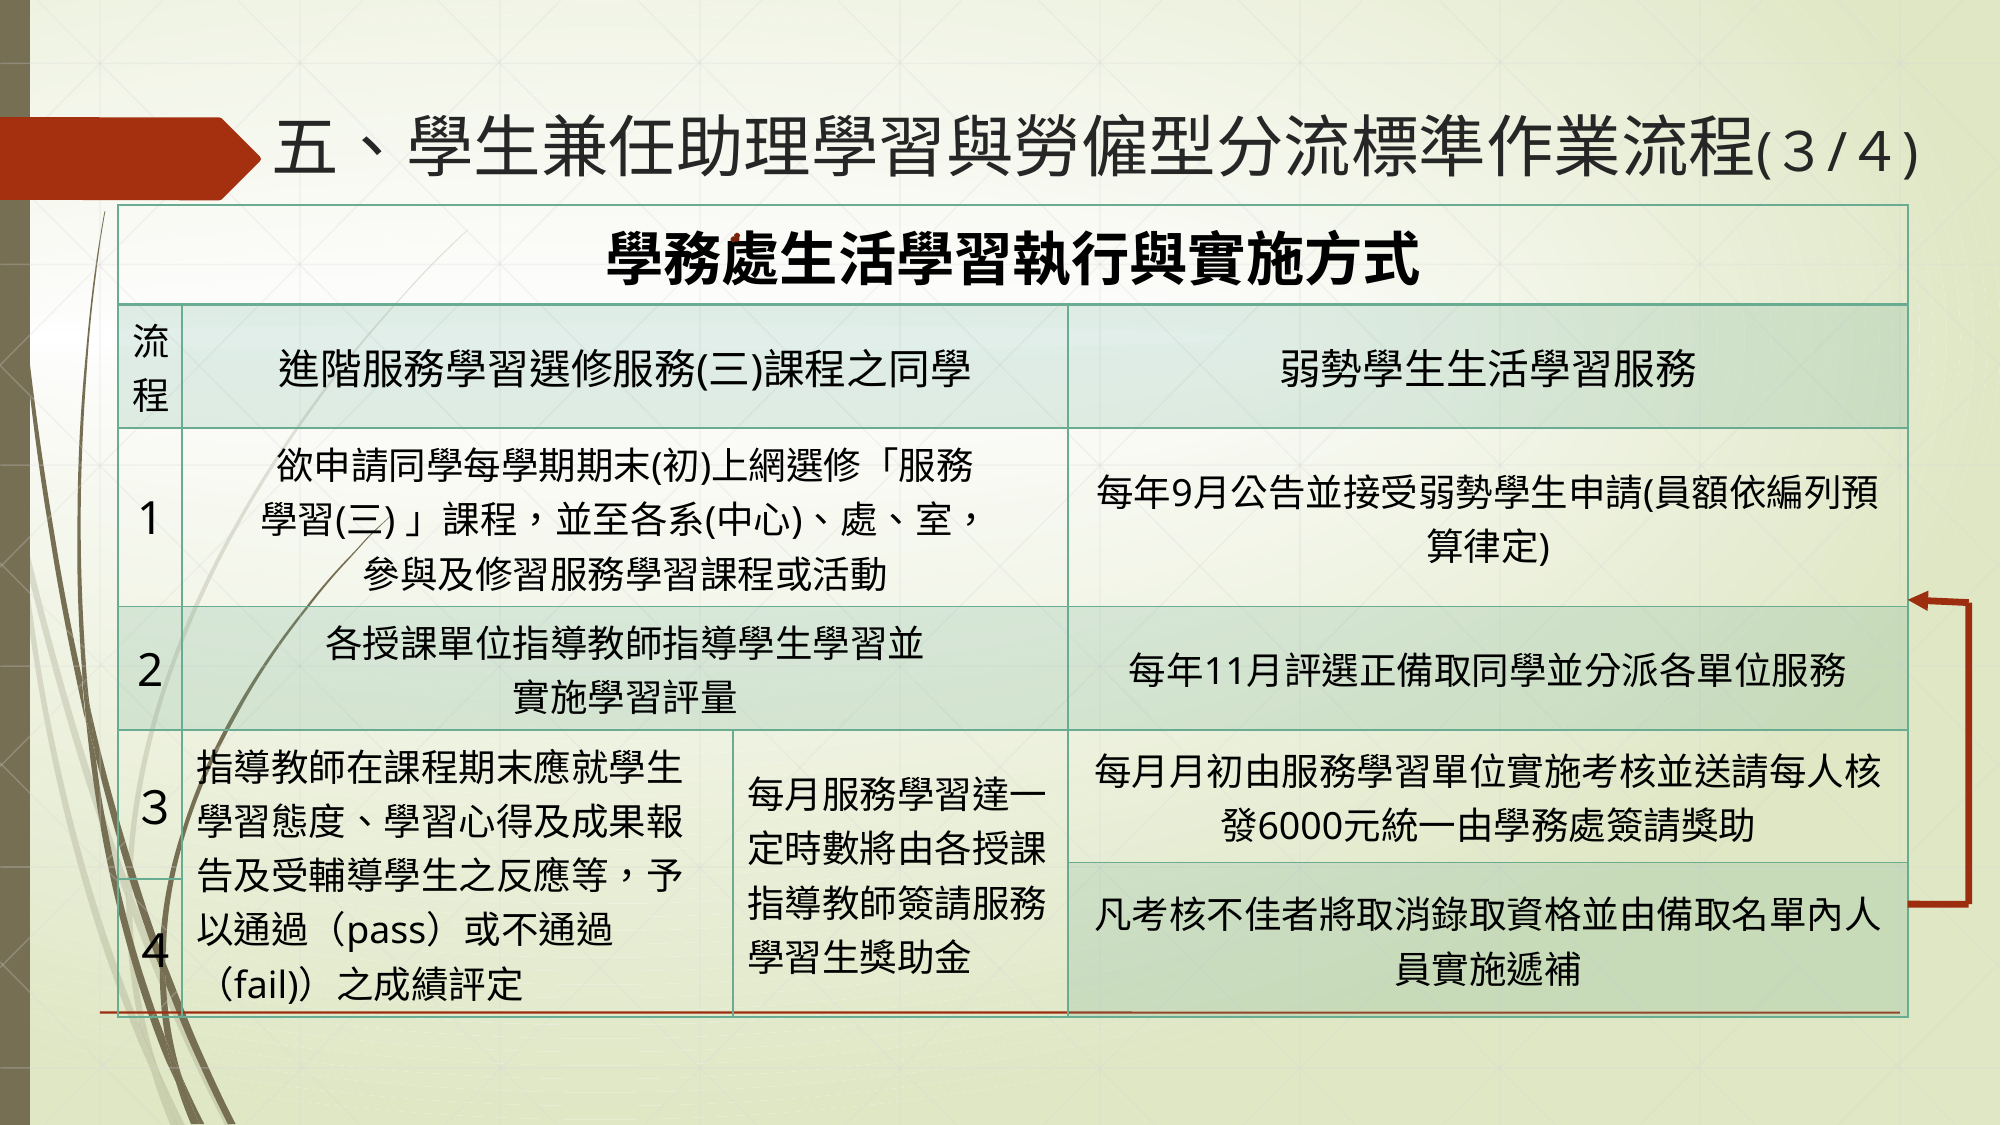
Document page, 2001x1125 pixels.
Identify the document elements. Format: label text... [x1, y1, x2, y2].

table_header 學務處生活學習執行與實施方式 [119, 206, 1907, 303]
table_cell ３ [119, 731, 181, 878]
table_cell 每年11月評選正備取同學並分派各單位服務 [1069, 607, 1907, 729]
table_cell 指導教師在課程期末應就學生 學習態度、學習心得及成果報 告及受輔導學生之反應等，予 以通過（pass）或不通過 （fail)）之成績評定 [183, 731, 732, 1016]
text_box [731, 233, 739, 242]
table_cell 每月月初由服務學習單位實施考核並送請每人核發6000元統一由學務處簽請獎助 [1069, 731, 1907, 862]
table_cell 凡考核不佳者將取消錄取資格並由備取名單內人員實施遞補 [1069, 863, 1907, 1016]
table_cell 進階服務學習選修服務(三)課程之同學 [183, 306, 1067, 427]
table_cell 各授課單位指導教師指導學生學習並 實施學習評量 [183, 607, 1067, 729]
table_cell 每年9月公告並接受弱勢學生申請(員額依編列預算律定) [1069, 429, 1907, 606]
table_cell 1 [119, 429, 181, 606]
table_cell ４ [119, 880, 181, 1016]
table_cell 弱勢學生生活學習服務 [1069, 306, 1907, 427]
table_cell 欲申請同學每學期期末(初)上網選修「服務 學習(三) 」課程，並至各系(中心)、處、室， 參與及修習服務學習課程或活動 [183, 429, 1067, 606]
table_cell 流程 [119, 306, 181, 427]
table_cell 每月服務學習達一 定時數將由各授課 指導教師簽請服務 學習生獎助金 [734, 731, 1067, 1016]
table_cell 2 [119, 607, 181, 729]
title 五、學生兼任助理學習與勞僱型分流標準作業流程(３/４) [256, 96, 1948, 200]
